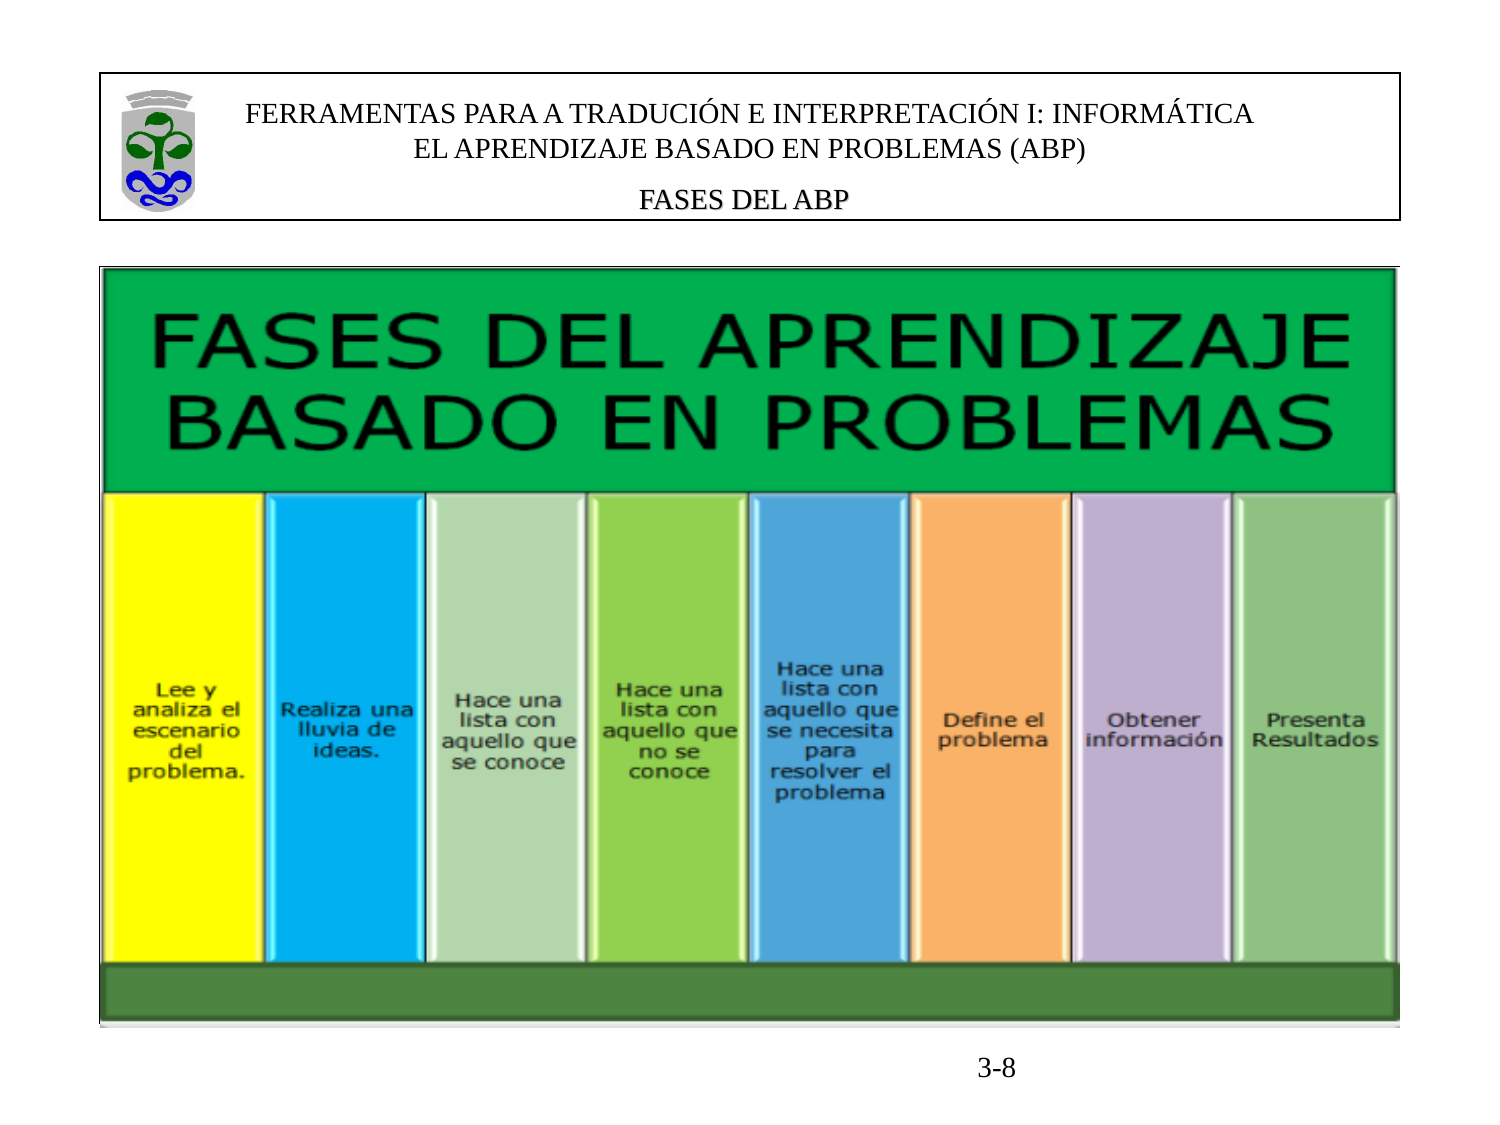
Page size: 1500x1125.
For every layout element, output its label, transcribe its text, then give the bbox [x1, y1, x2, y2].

text_box 3-8 [962, 1040, 1423, 1083]
picture [100, 267, 1400, 1028]
text_box FASES DEL ABP [147, 172, 1341, 223]
